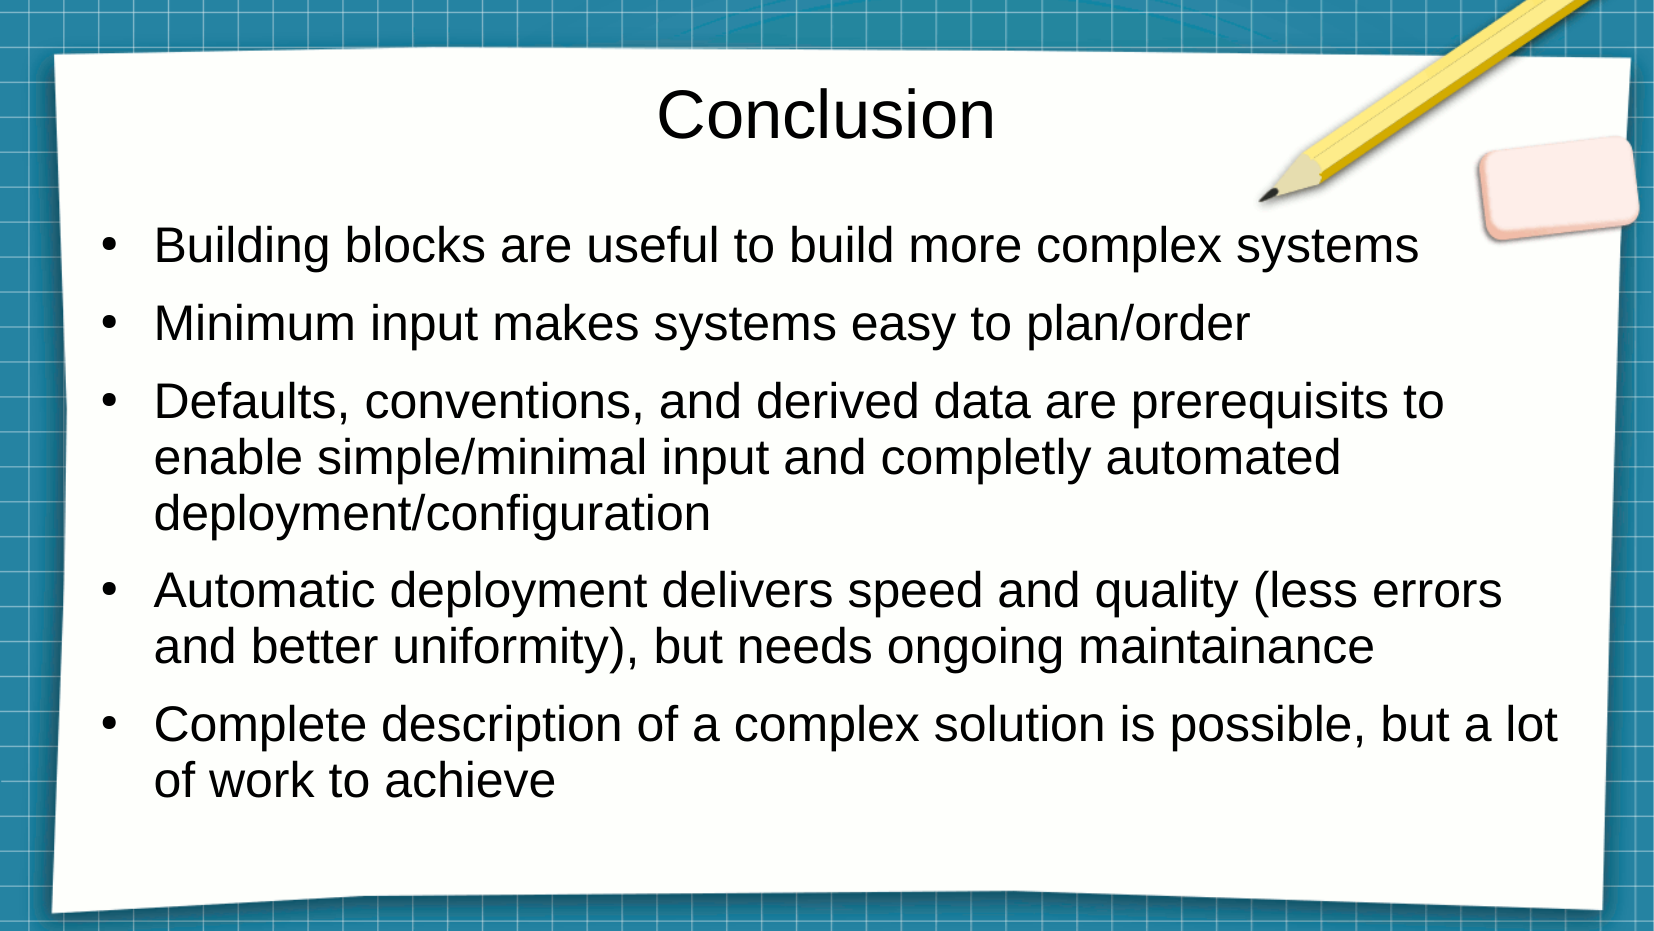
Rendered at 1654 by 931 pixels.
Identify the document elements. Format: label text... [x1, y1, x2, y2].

list Building blocks are useful to build more complex systems Minimum input makes systems easy to plan/order Defaults, conventions, and derived data are prerequisits to enable simple/minimal input and completly automated deployment/configuration Automatic deployment delivers speed and quality (less errors and better uniformity), but needs ongoing maintainance Complete description of a complex solution is possible, but a lot of work to achieve [82, 217, 1571, 827]
title Conclusion [82, 37, 1571, 193]
picture [0, 0, 1654, 931]
